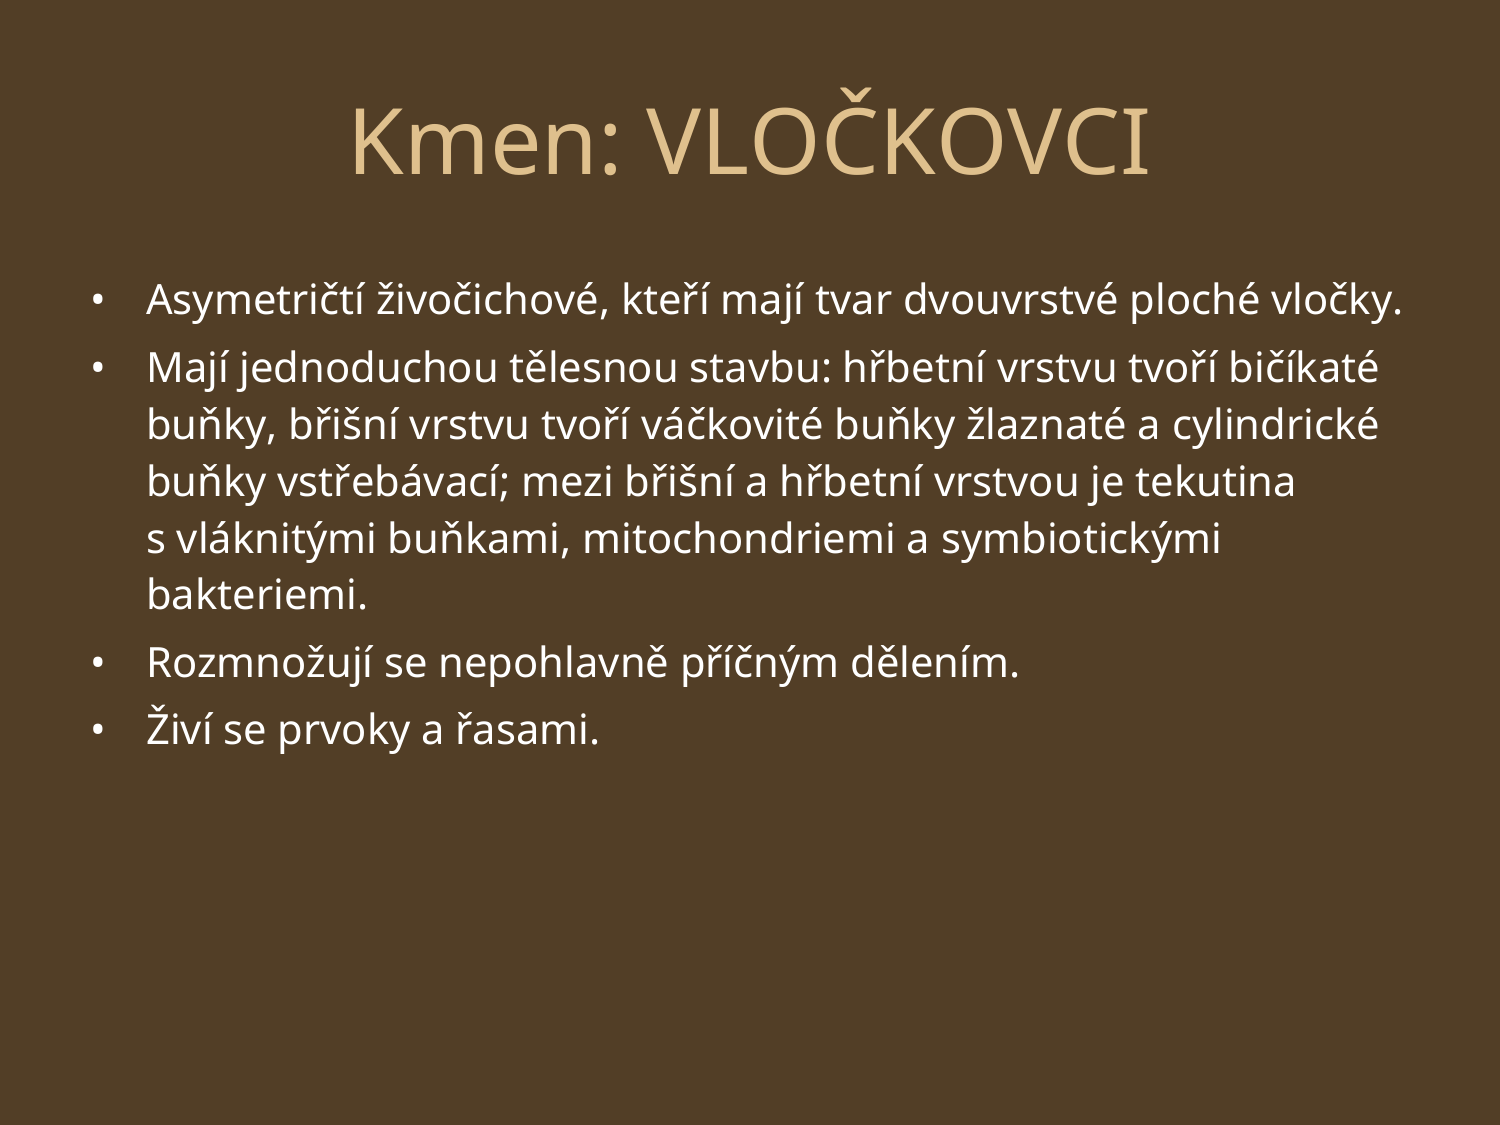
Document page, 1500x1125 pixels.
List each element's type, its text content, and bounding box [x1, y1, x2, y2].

list Asymetričtí živočichové, kteří mají tvar dvouvrstvé ploché vločky. Mají jednoduchou tělesnou stavbu: hřbetní vrstvu tvoří bičíkaté buňky, břišní vrstvu tvoří váčkovité buňky žlaznaté a cylindrické buňky vstřebávací; mezi břišní a hřbetní vrstvou je tekutina s vláknitými buňkami, mitochondriemi a symbiotickými bakteriemi. Rozmnožují se nepohlavně příčným dělením. Živí se prvoky a řasami. [75, 262, 1426, 1006]
title Kmen: VLOČKOVCI [75, 45, 1426, 233]
